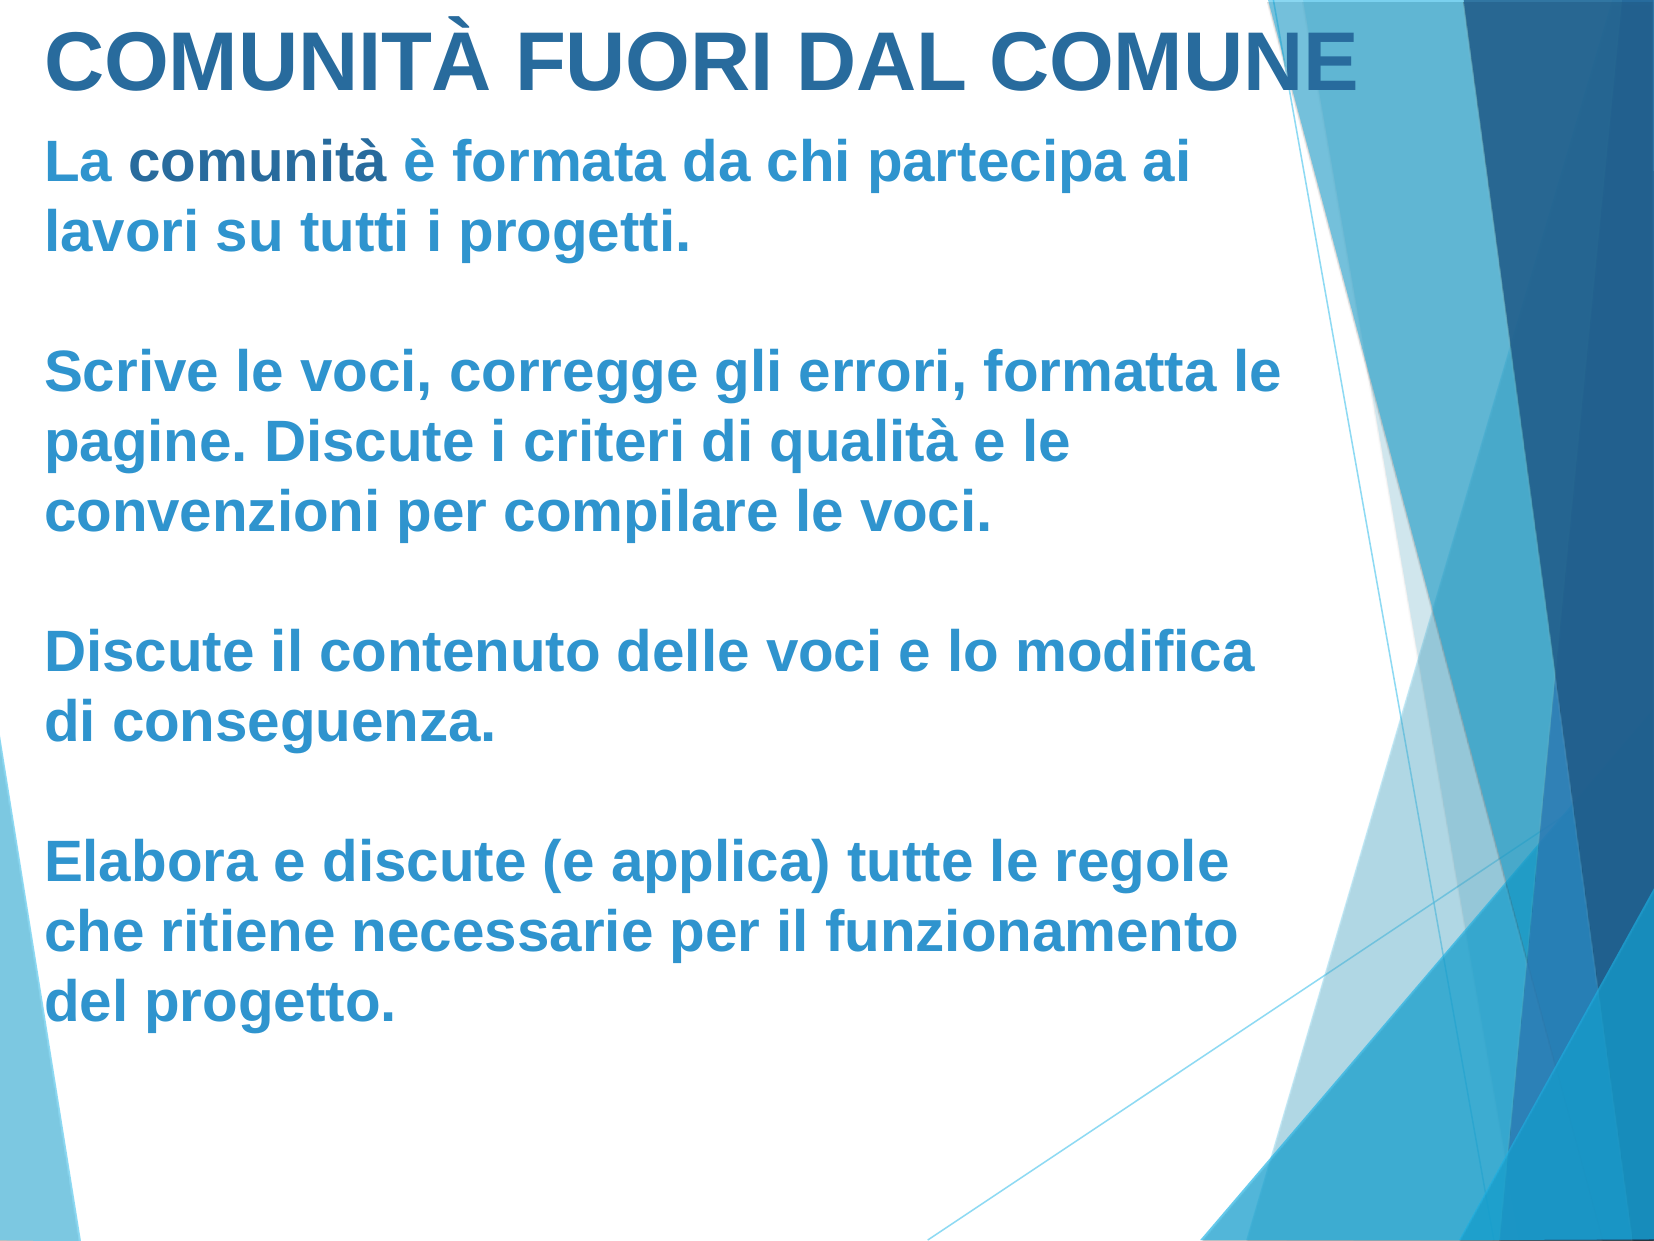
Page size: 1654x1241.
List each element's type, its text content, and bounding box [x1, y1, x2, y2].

text_box La comunità è formata da chi partecipa ai lavori su tutti i progetti. Scrive le voci, corregge gli errori, formatta le pagine. Discute i criteri di qualità e le convenzioni per compilare le voci. Discute il contenuto delle voci e lo modifica di conseguenza. Elabora e discute (e applica) tutte le regole che ritiene necessarie per il funzionamento del progetto. [29, 116, 1309, 1041]
text_box COMUNITÀ FUORI DAL COMUNE [29, 0, 1469, 115]
